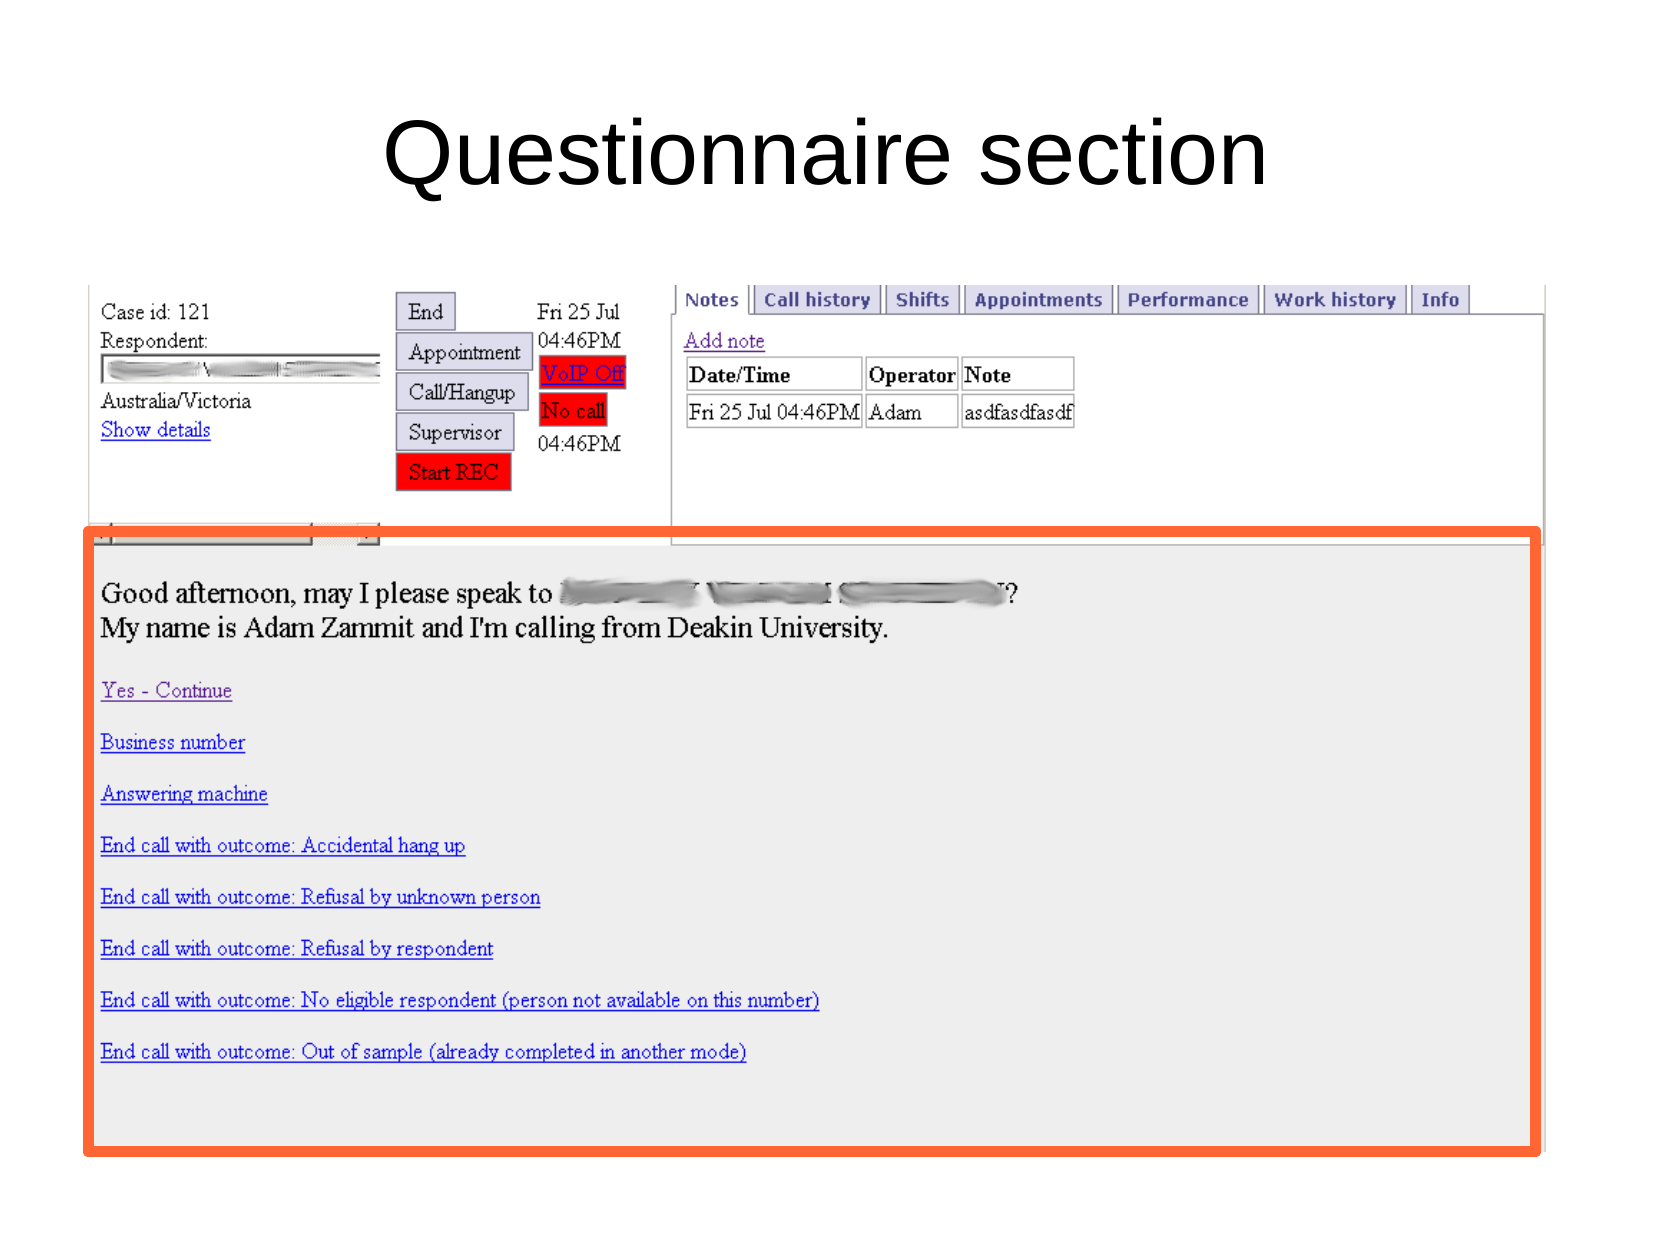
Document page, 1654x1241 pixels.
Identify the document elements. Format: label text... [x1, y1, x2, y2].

picture [94, 537, 1530, 1146]
title Questionnaire section [82, 56, 1571, 250]
picture [88, 285, 1546, 1152]
